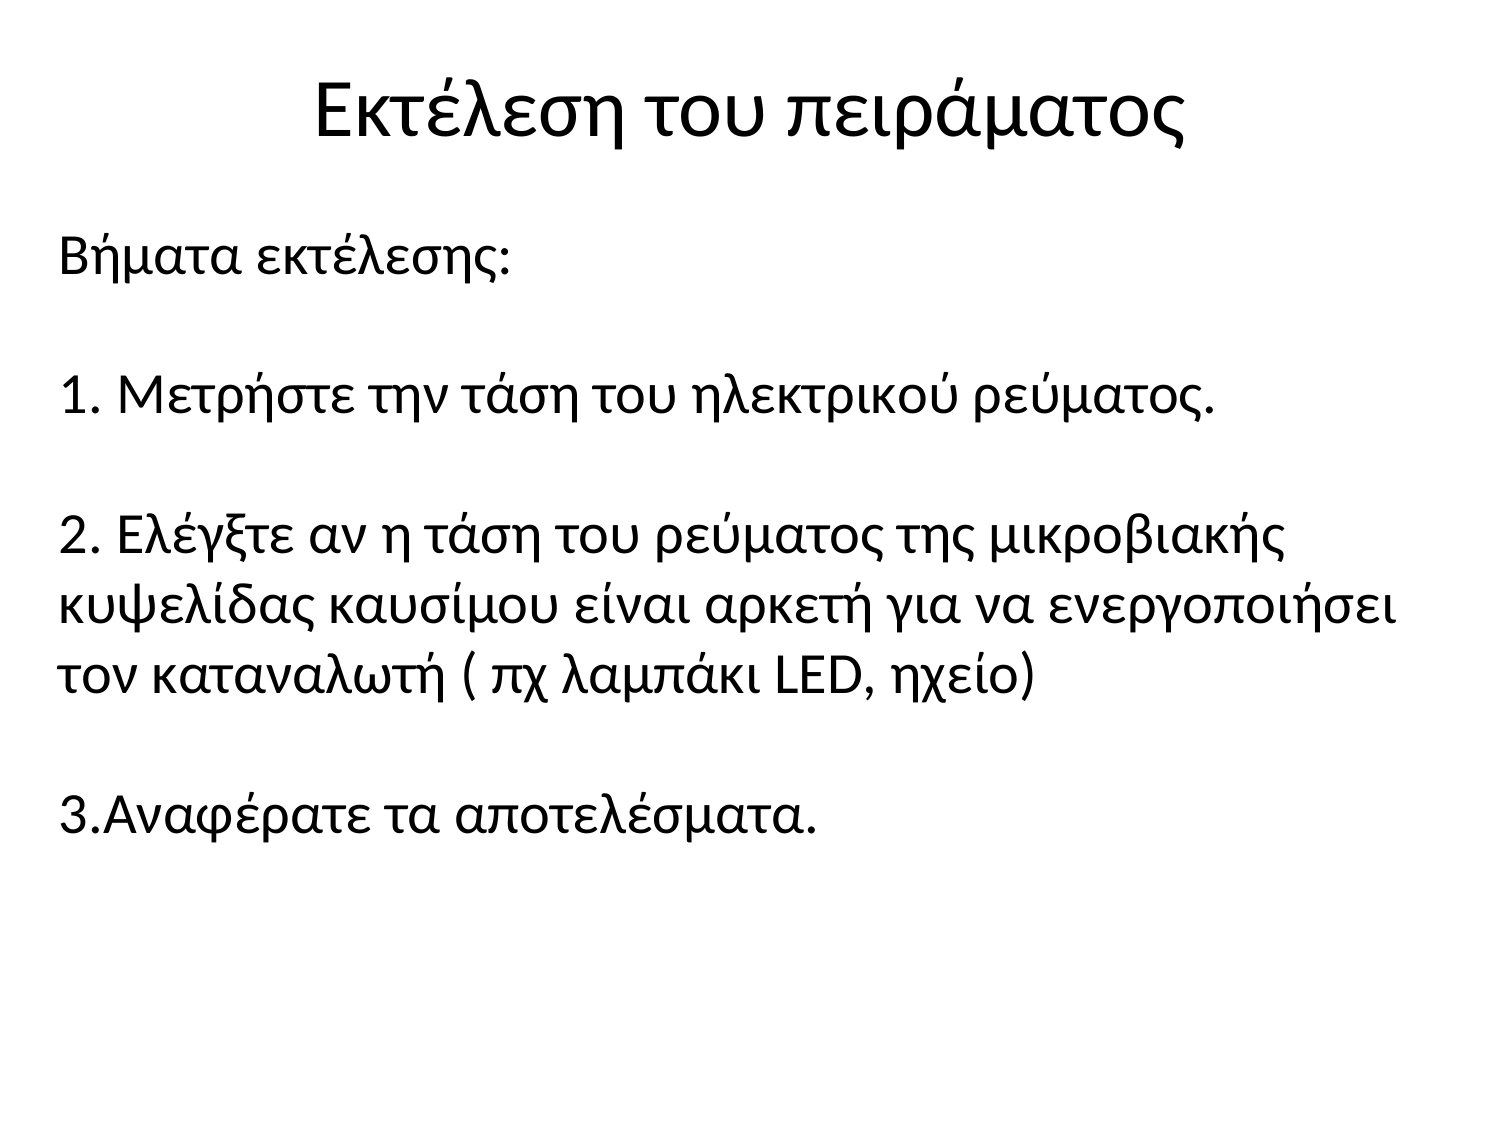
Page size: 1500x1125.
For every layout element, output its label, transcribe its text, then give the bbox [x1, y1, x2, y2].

text_box Βήματα εκτέλεσης: 1. Μετρήστε την τάση του ηλεκτρικού ρεύματος. 2. Ελέγξτε αν η τάση του ρεύματος της μικροβιακής κυψελίδας καυσίμου είναι αρκετή για να ενεργοποιήσει τον καταναλωτή ( πχ λαμπάκι LED, ηχείο) 3.Αναφέρατε τα αποτελέσματα. [44, 208, 1492, 994]
title Εκτέλεση του πειράματος [75, 45, 1426, 161]
